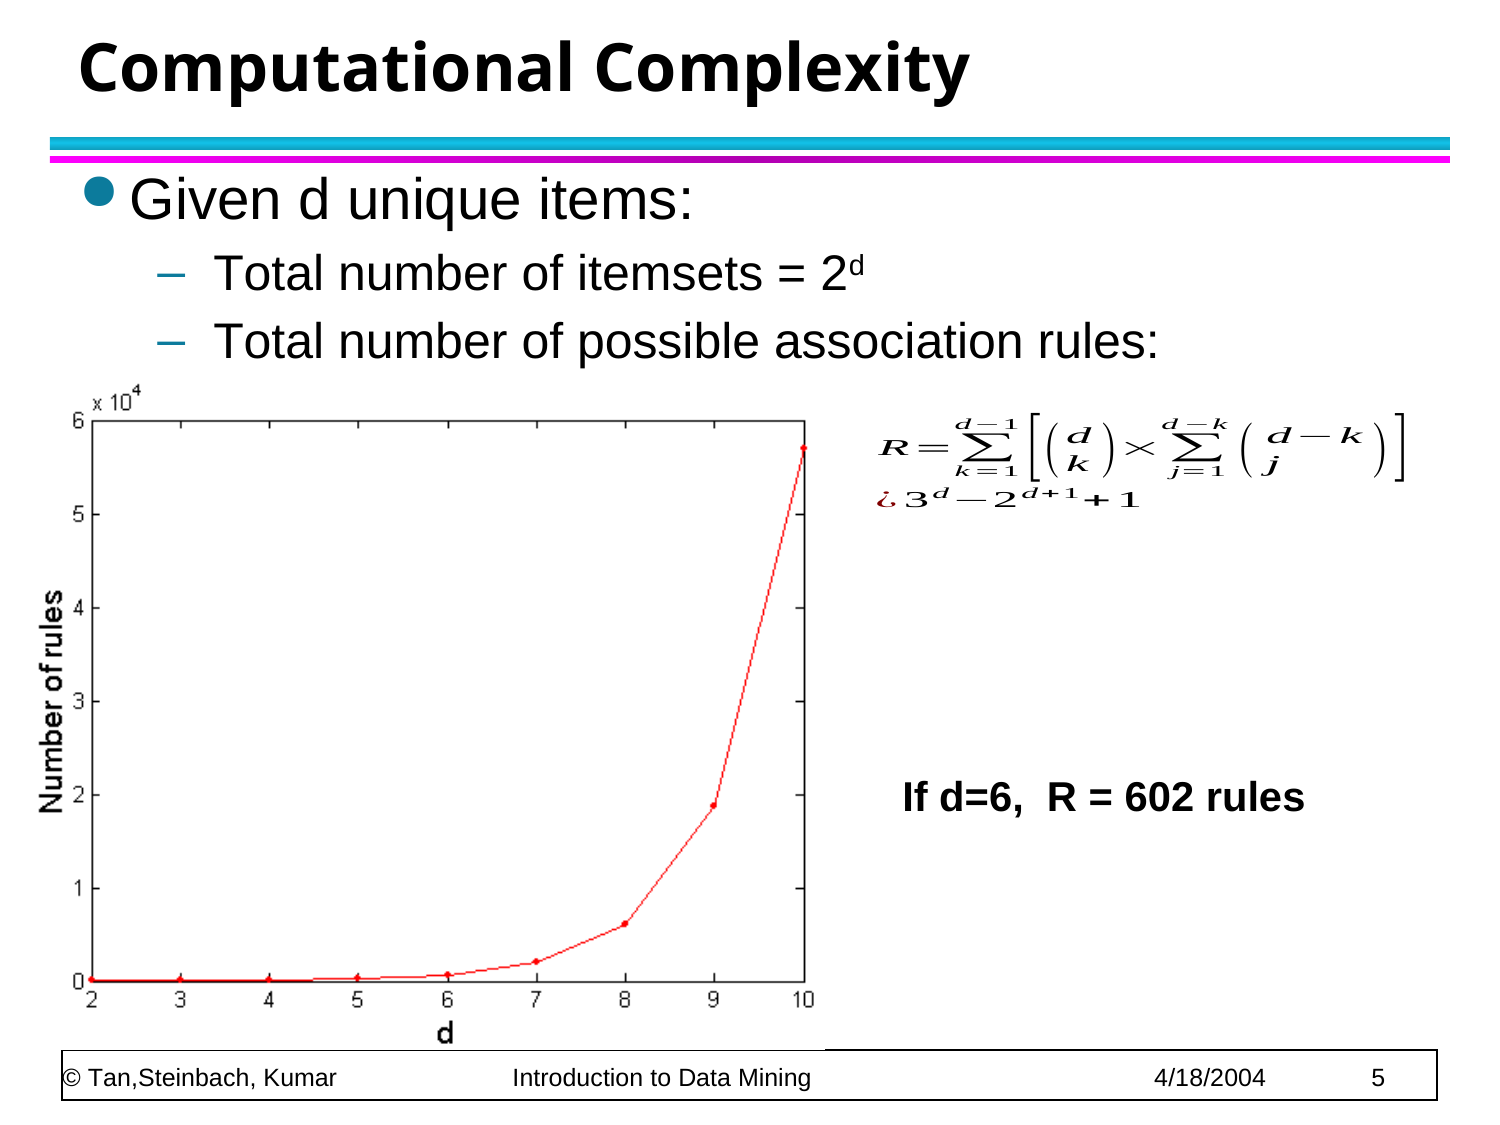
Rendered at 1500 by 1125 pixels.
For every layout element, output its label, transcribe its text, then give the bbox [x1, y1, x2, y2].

chart [862, 412, 1464, 682]
text_box If d=6, R = 602 rules [887, 762, 1413, 829]
picture [24, 381, 826, 1051]
title Computational Complexity [62, 22, 1421, 113]
list Given d unique items: Total number of itemsets = 2d Total number of possible association rules: [67, 162, 1432, 388]
